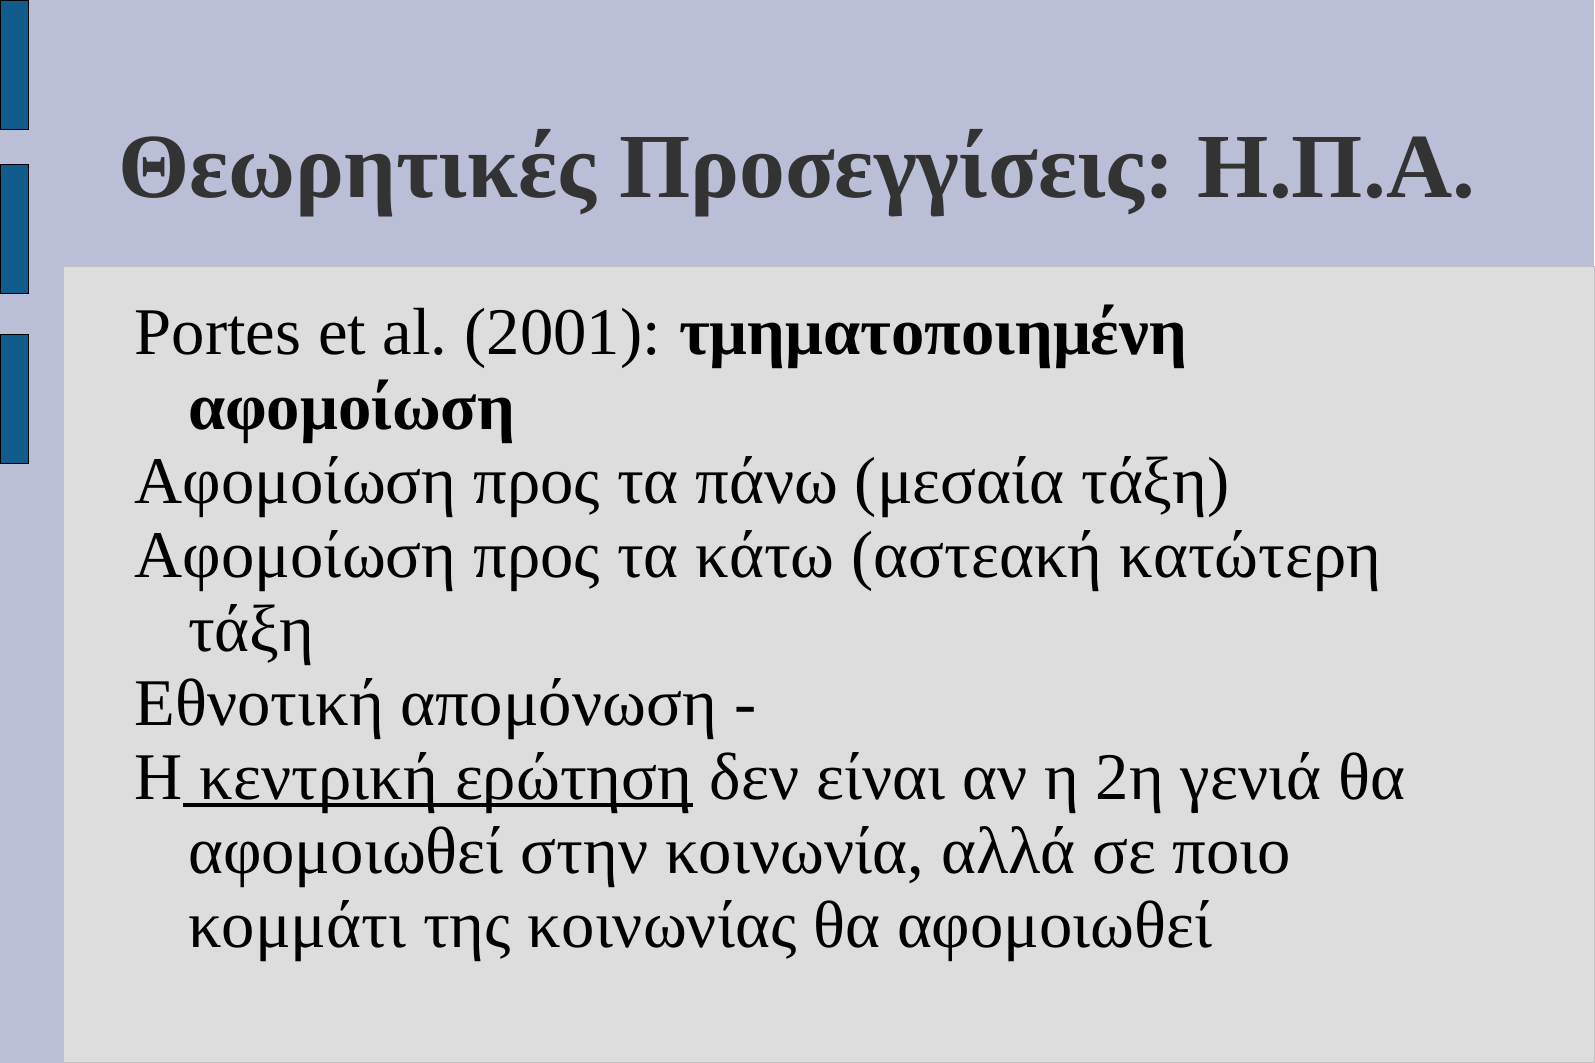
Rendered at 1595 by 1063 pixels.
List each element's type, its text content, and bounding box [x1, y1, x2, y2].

list Portes et al. (2001): τμηματοποιημένη αφομοίωση Αφομοίωση προς τα πάνω (μεσαία τάξη) Αφομοίωση προς τα κάτω (αστεακή κατώτερη τάξη Εθνοτική απομόνωση - Η κεντρική ερώτηση δεν είναι αν η 2η γενιά θα αφομοιωθεί στην κοινωνία, αλλά σε ποιο κομμάτι της κοινωνίας θα αφομοιωθεί [117, 295, 1479, 963]
title Θεωρητικές Προσεγγίσεις: Η.Π.Α. [117, 85, 1479, 249]
